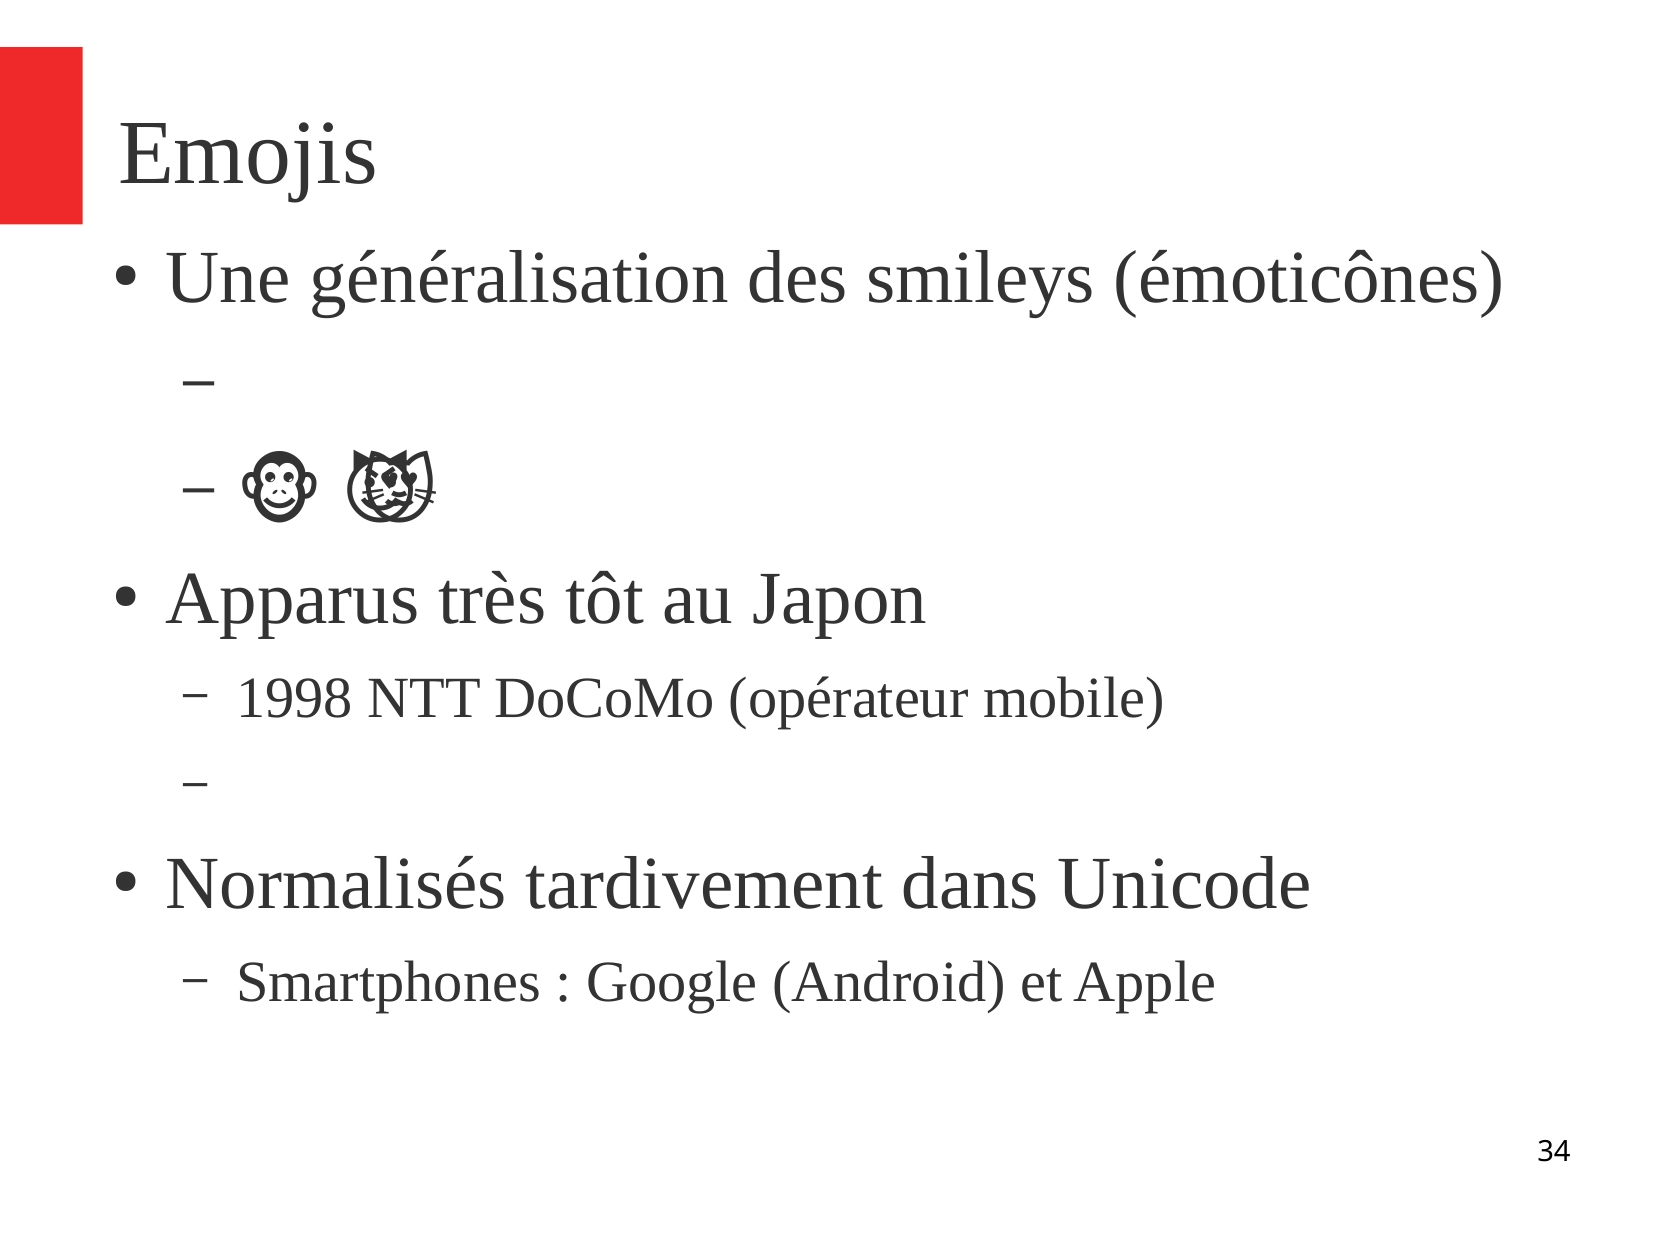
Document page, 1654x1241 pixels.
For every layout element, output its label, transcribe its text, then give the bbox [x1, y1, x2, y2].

title Emojis [118, 49, 1571, 257]
list Une généralisation des smileys (émoticônes) 🌈 🍇 🎷 🐘 🐝 🐵 💔 😈 😻 🙋 Apparus très tôt au Japon 1998 NTT DoCoMo (opérateur mobile) Normalisés tardivement dans Unicode Smartphones : Google (Android) et Apple [94, 236, 1512, 1182]
